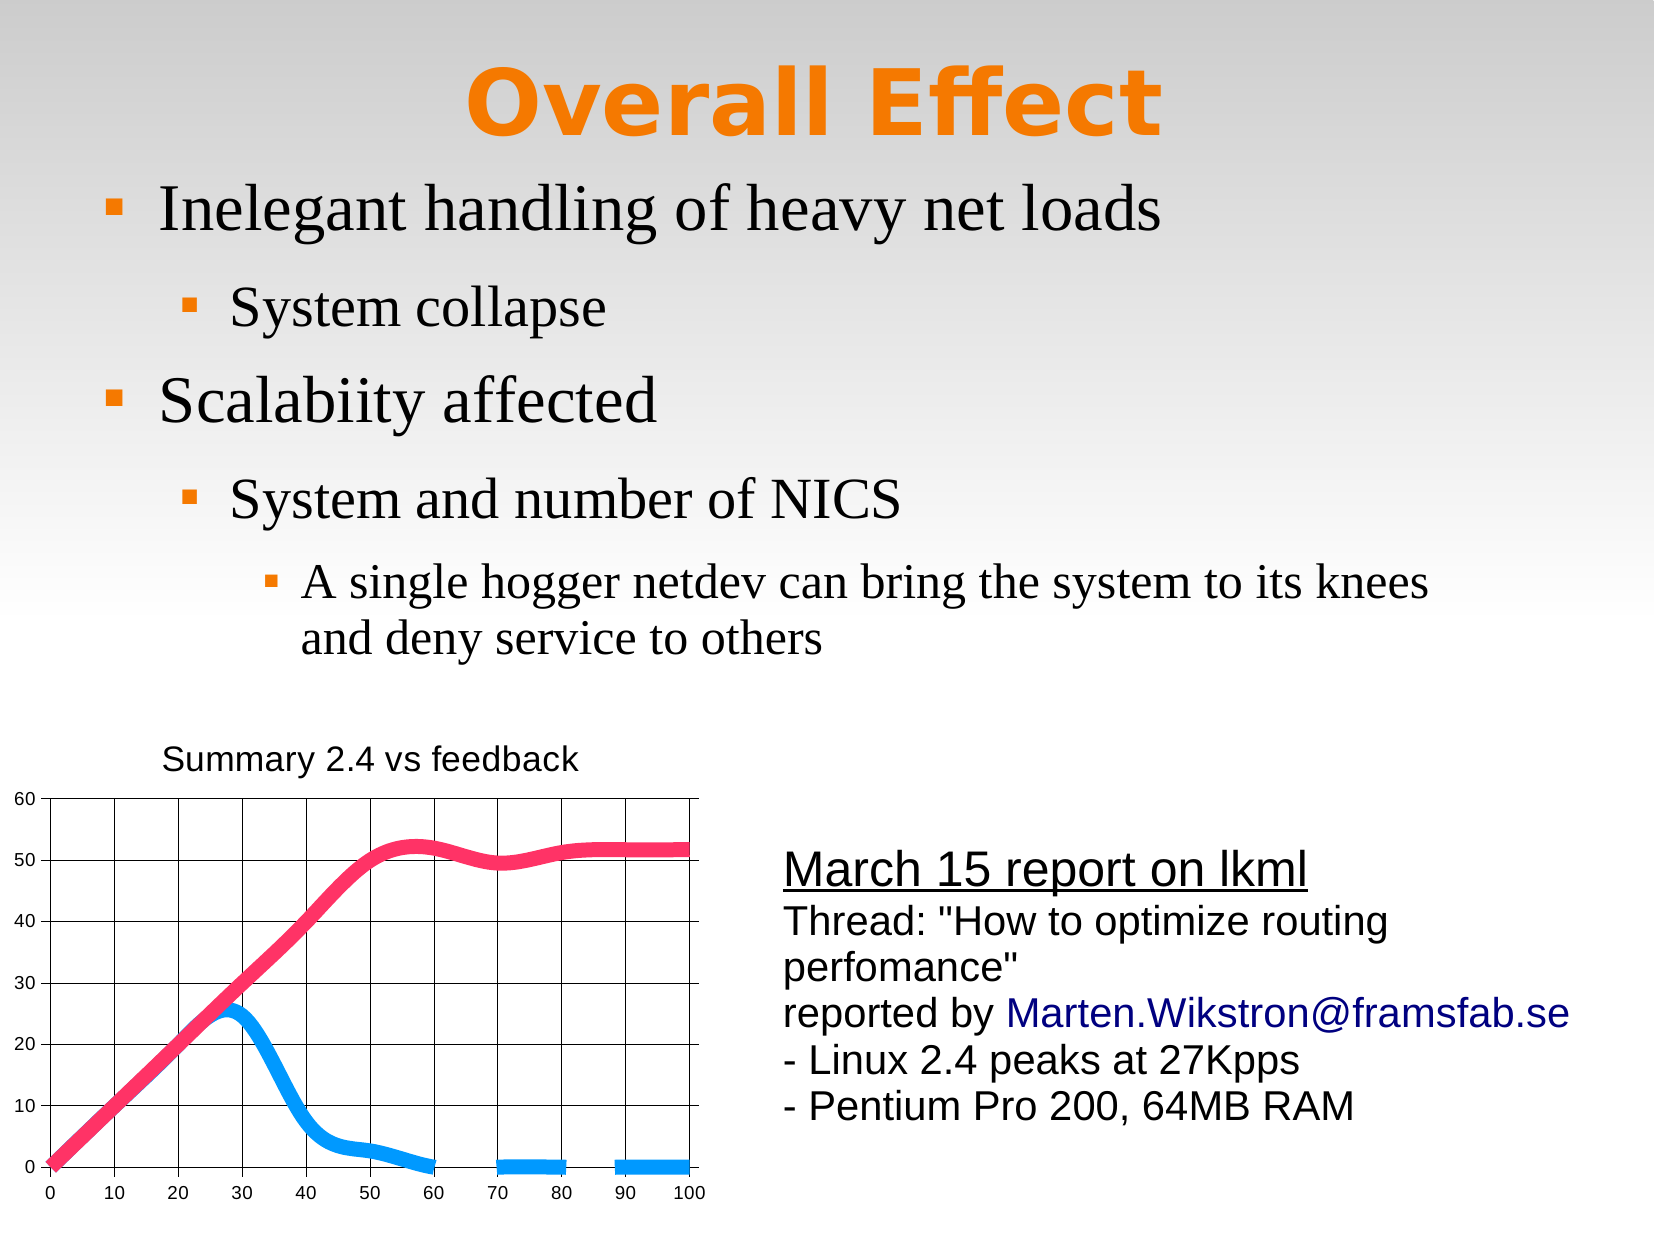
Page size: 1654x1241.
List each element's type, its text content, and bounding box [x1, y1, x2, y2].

list Inelegant handling of heavy net loads System collapse Scalabiity affected System and number of NICS A single hogger netdev can bring the system to its knees and deny service to others [88, 170, 1514, 714]
text_box March 15 report on lkml Thread: "How to optimize routing perfomance" reported by Marten.Wikstron@framsfab.se - Linux 2.4 peaks at 27Kpps - Pentium Pro 200, 64MB RAM [768, 834, 1629, 1198]
title Overall Effect [108, 0, 1521, 208]
chart [0, 717, 722, 1215]
